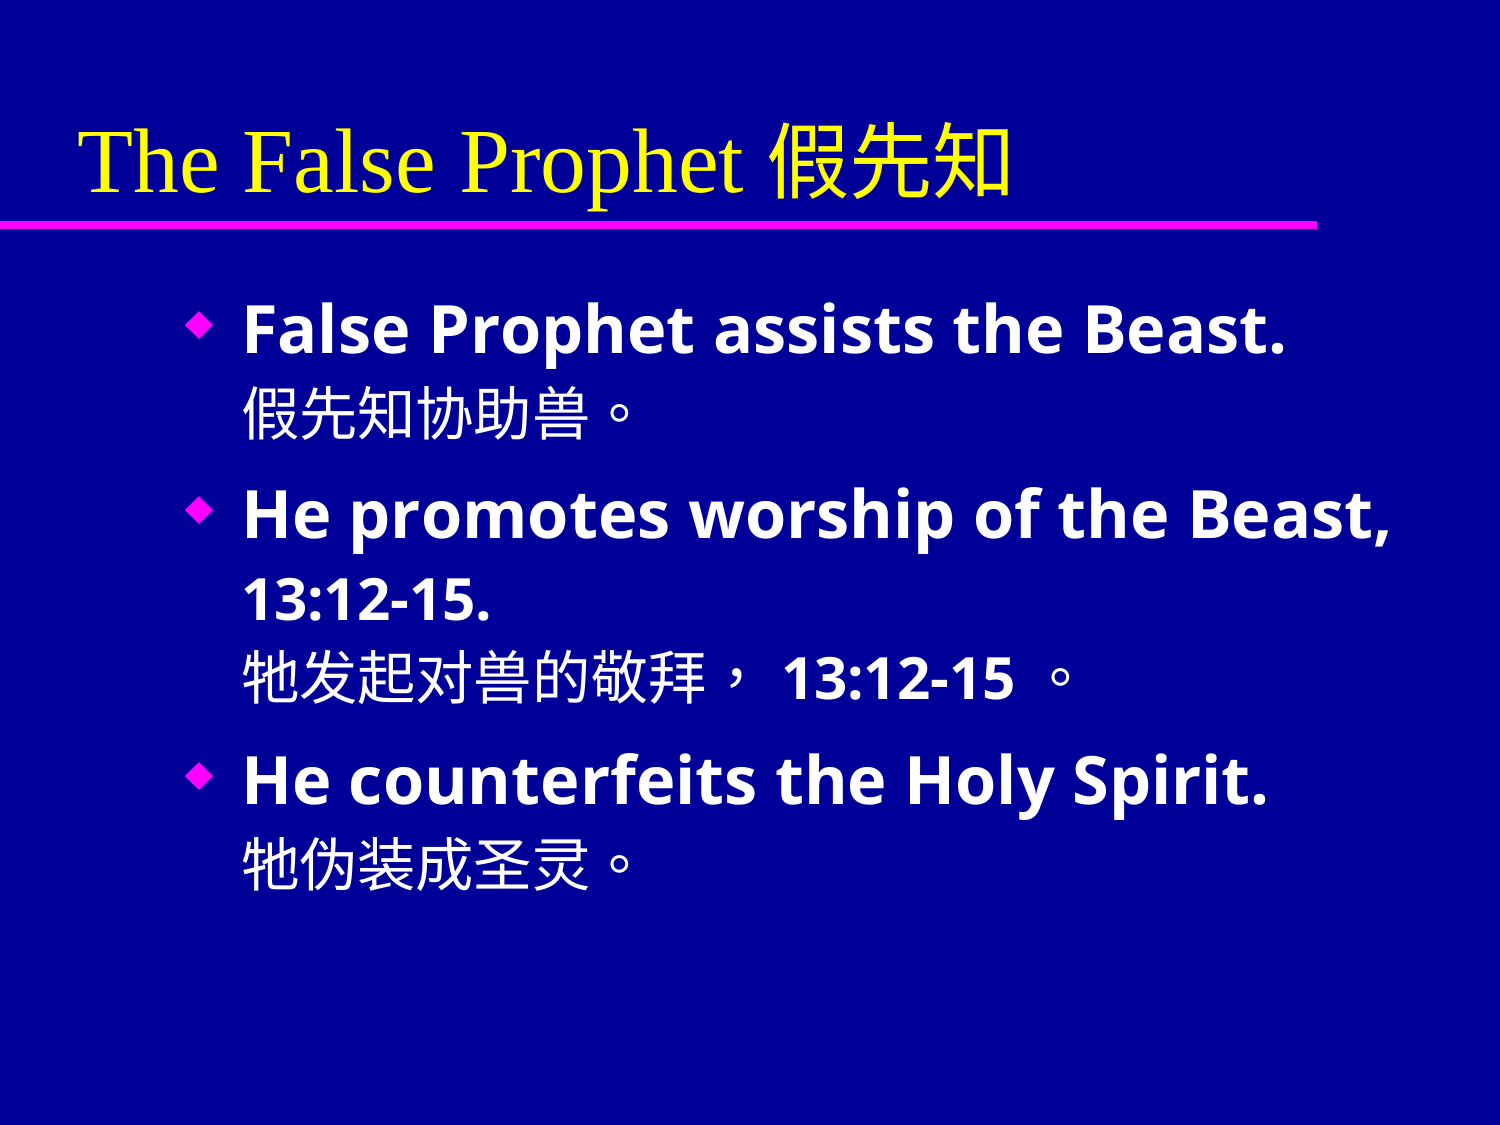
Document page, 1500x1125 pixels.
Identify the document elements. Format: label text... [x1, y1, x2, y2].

list False Prophet assists the Beast. 假先知协助兽。 He promotes worship of the Beast, 13:12-15. 牠发起对兽的敬拜，13:12-15。 He counterfeits the Holy Spirit. 牠伪装成圣灵。 [169, 275, 1438, 951]
title The False Prophet假先知 [62, 43, 1338, 225]
